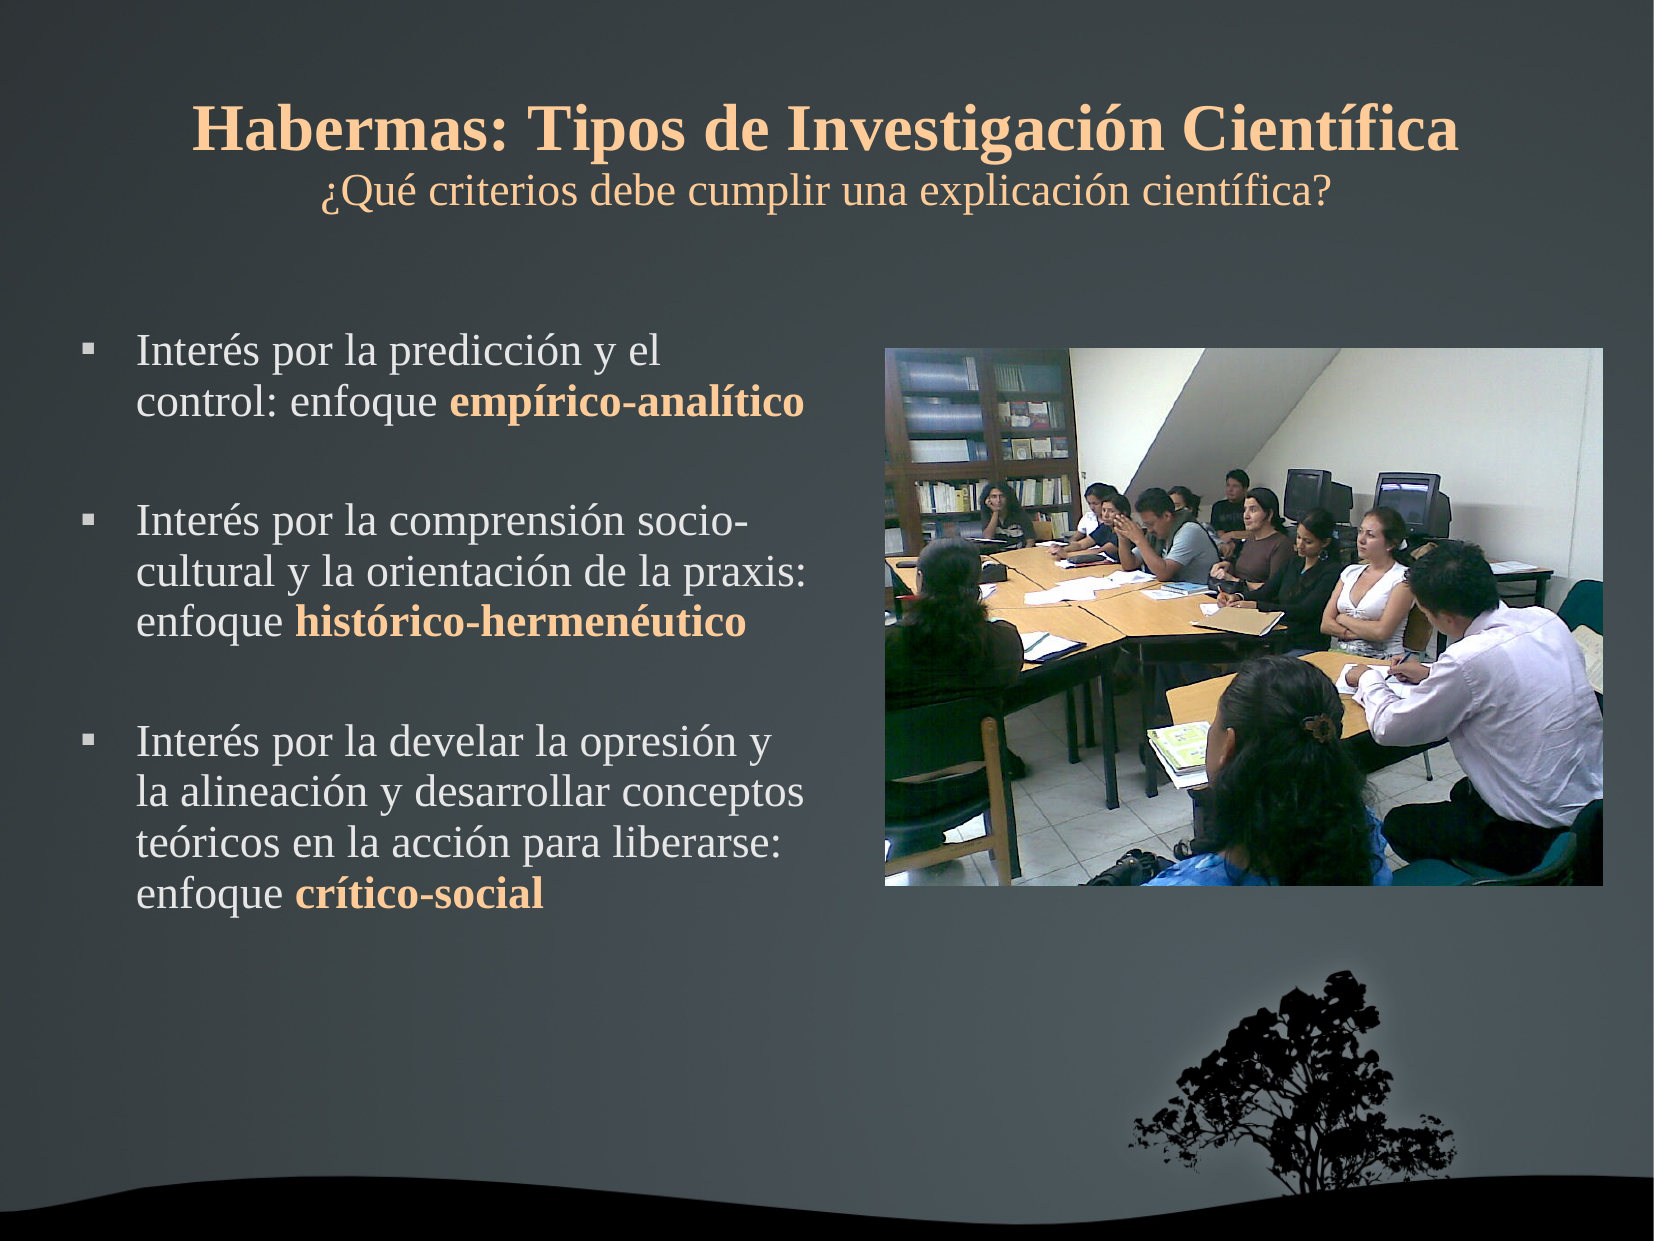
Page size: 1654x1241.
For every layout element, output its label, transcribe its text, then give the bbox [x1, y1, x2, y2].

list Interés por la predicción y el control: enfoque empírico-analítico Interés por la comprensión socio-cultural y la orientación de la praxis: enfoque histórico-hermenéutico Interés por la develar la opresión y la alineación y desarrollar conceptos teóricos en la acción para liberarse: enfoque crítico-social [82, 324, 809, 1109]
picture [0, 0, 1654, 1241]
title Habermas: Tipos de Investigación Científica ¿Qué criterios debe cumplir una explicación científica? [82, 49, 1571, 257]
